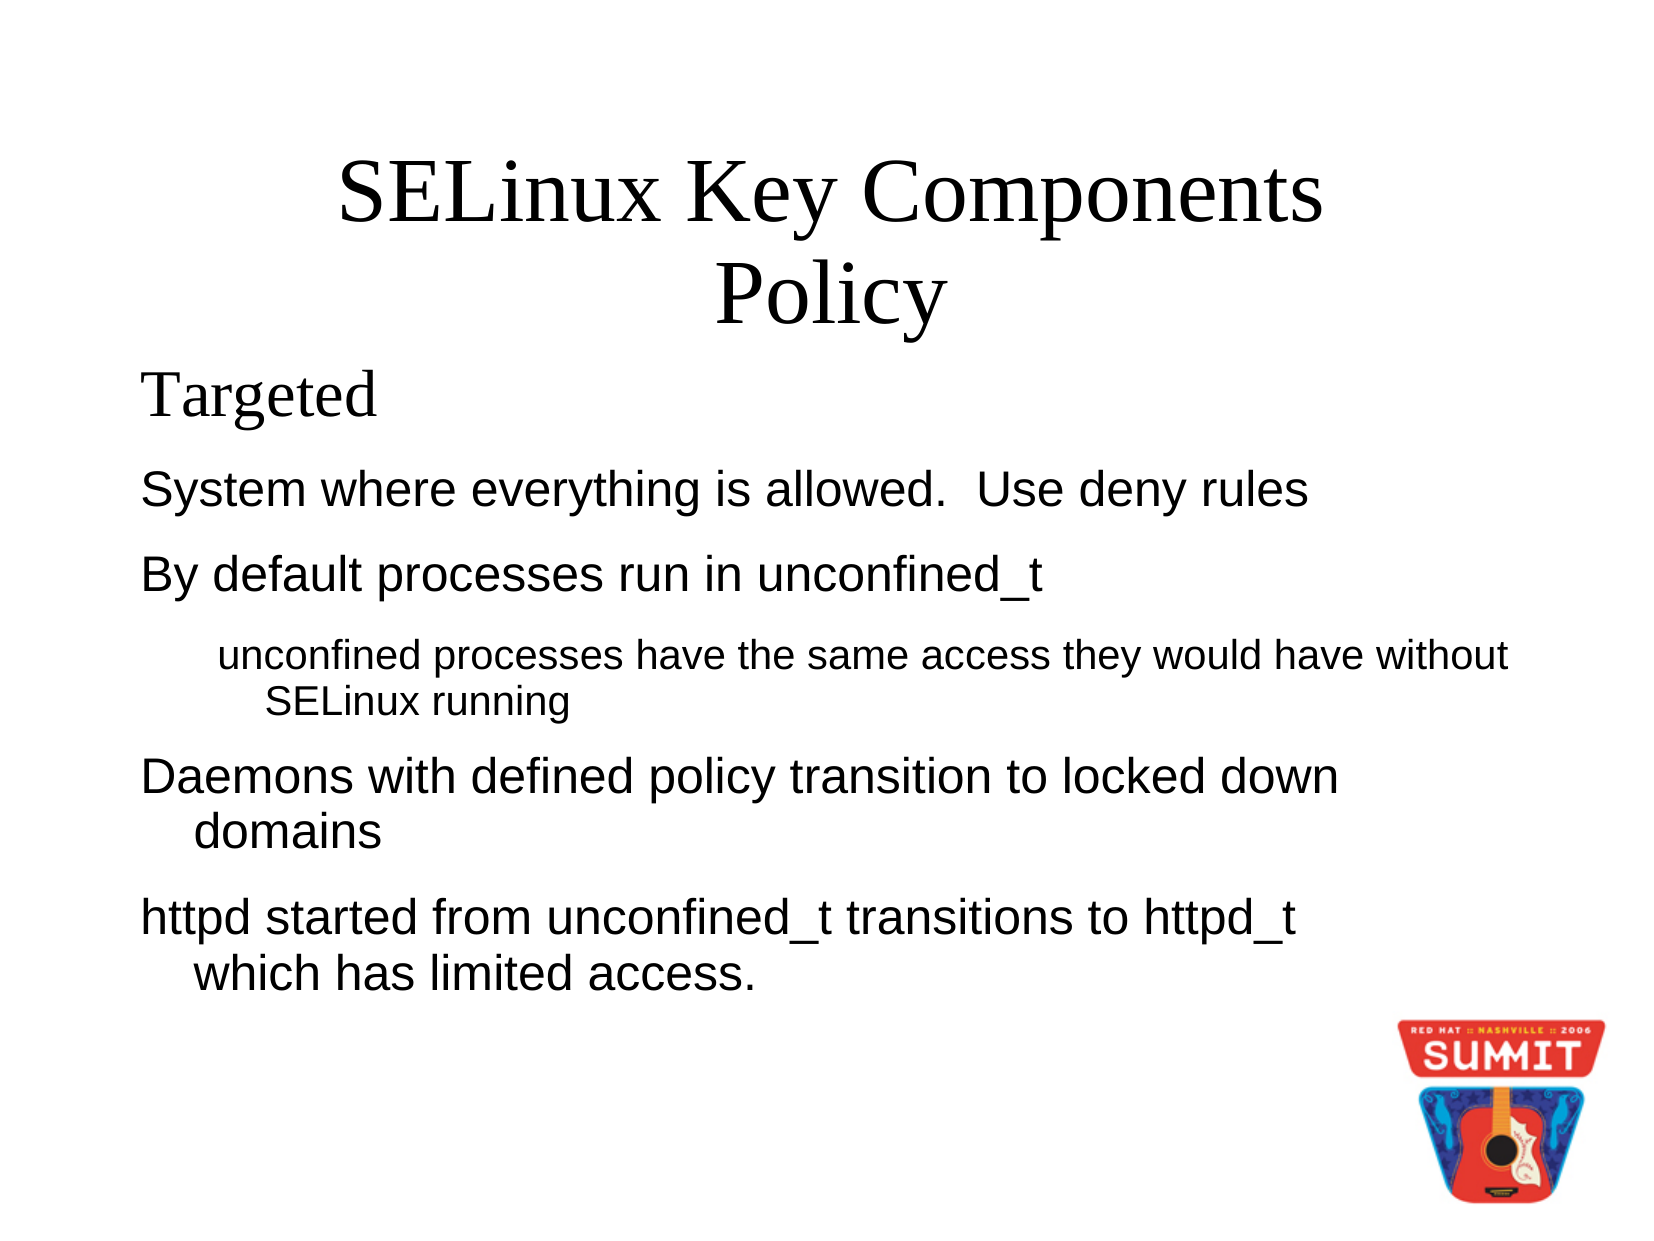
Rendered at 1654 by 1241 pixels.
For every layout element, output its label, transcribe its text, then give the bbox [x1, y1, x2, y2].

title SELinux Key Components Policy [125, 114, 1538, 369]
list Targeted System where everything is allowed. Use deny rules By default processes run in unconfined_t unconfined processes have the same access they would have without SELinux running Daemons with defined policy transition to locked down domains httpd started from unconfined_t transitions to httpd_t which has limited access. [122, 357, 1535, 1162]
picture [1392, 1011, 1611, 1211]
